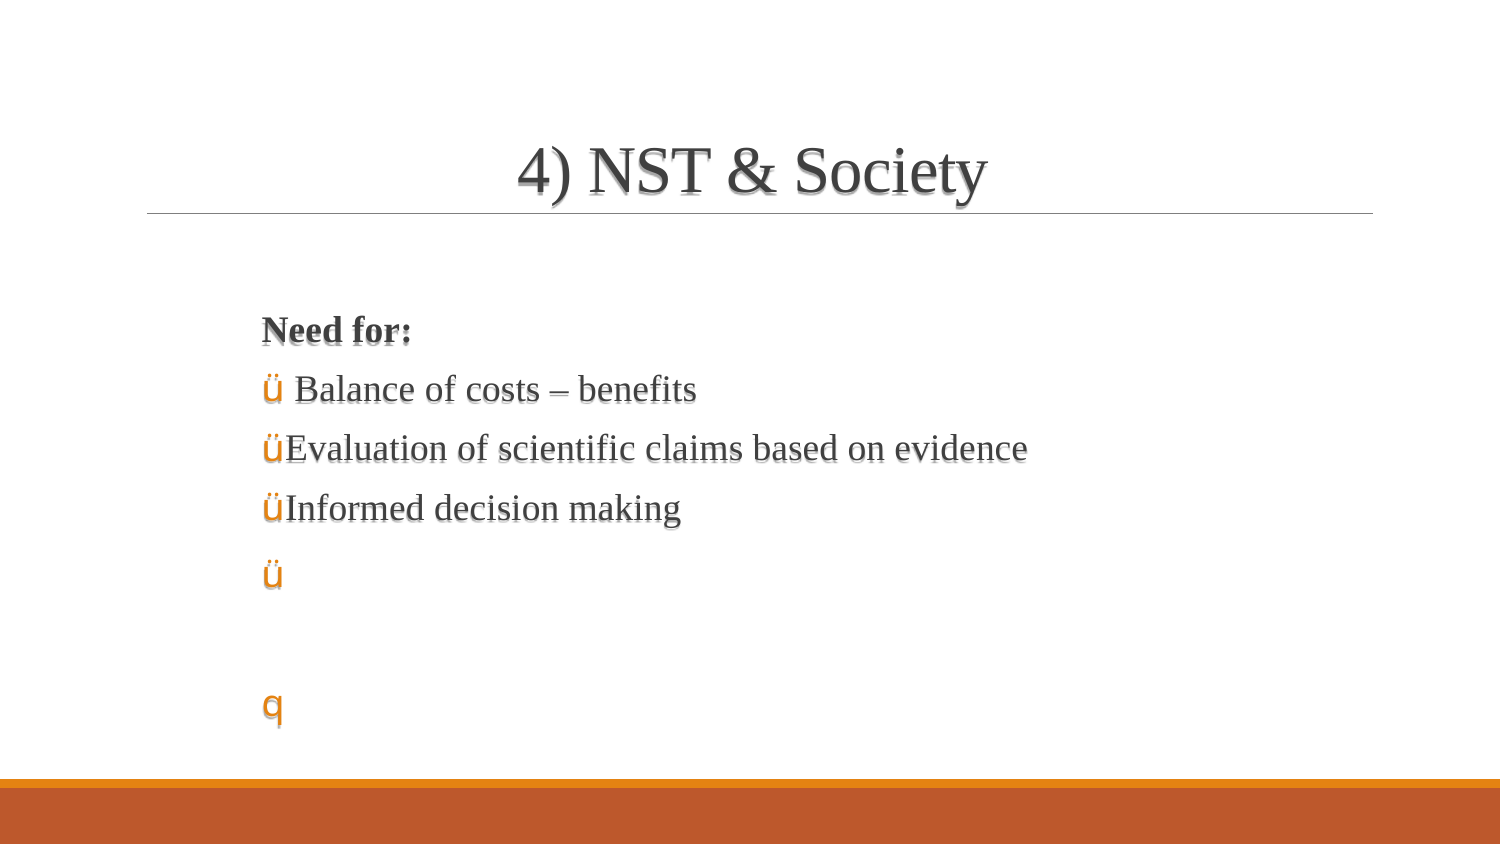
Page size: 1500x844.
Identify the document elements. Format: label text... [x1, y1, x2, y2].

list Need for: Balance of costs – benefits Evaluation of scientific claims based on evidence Informed decision making [261, 302, 1314, 744]
title 4) NST & Society [134, 35, 1373, 214]
